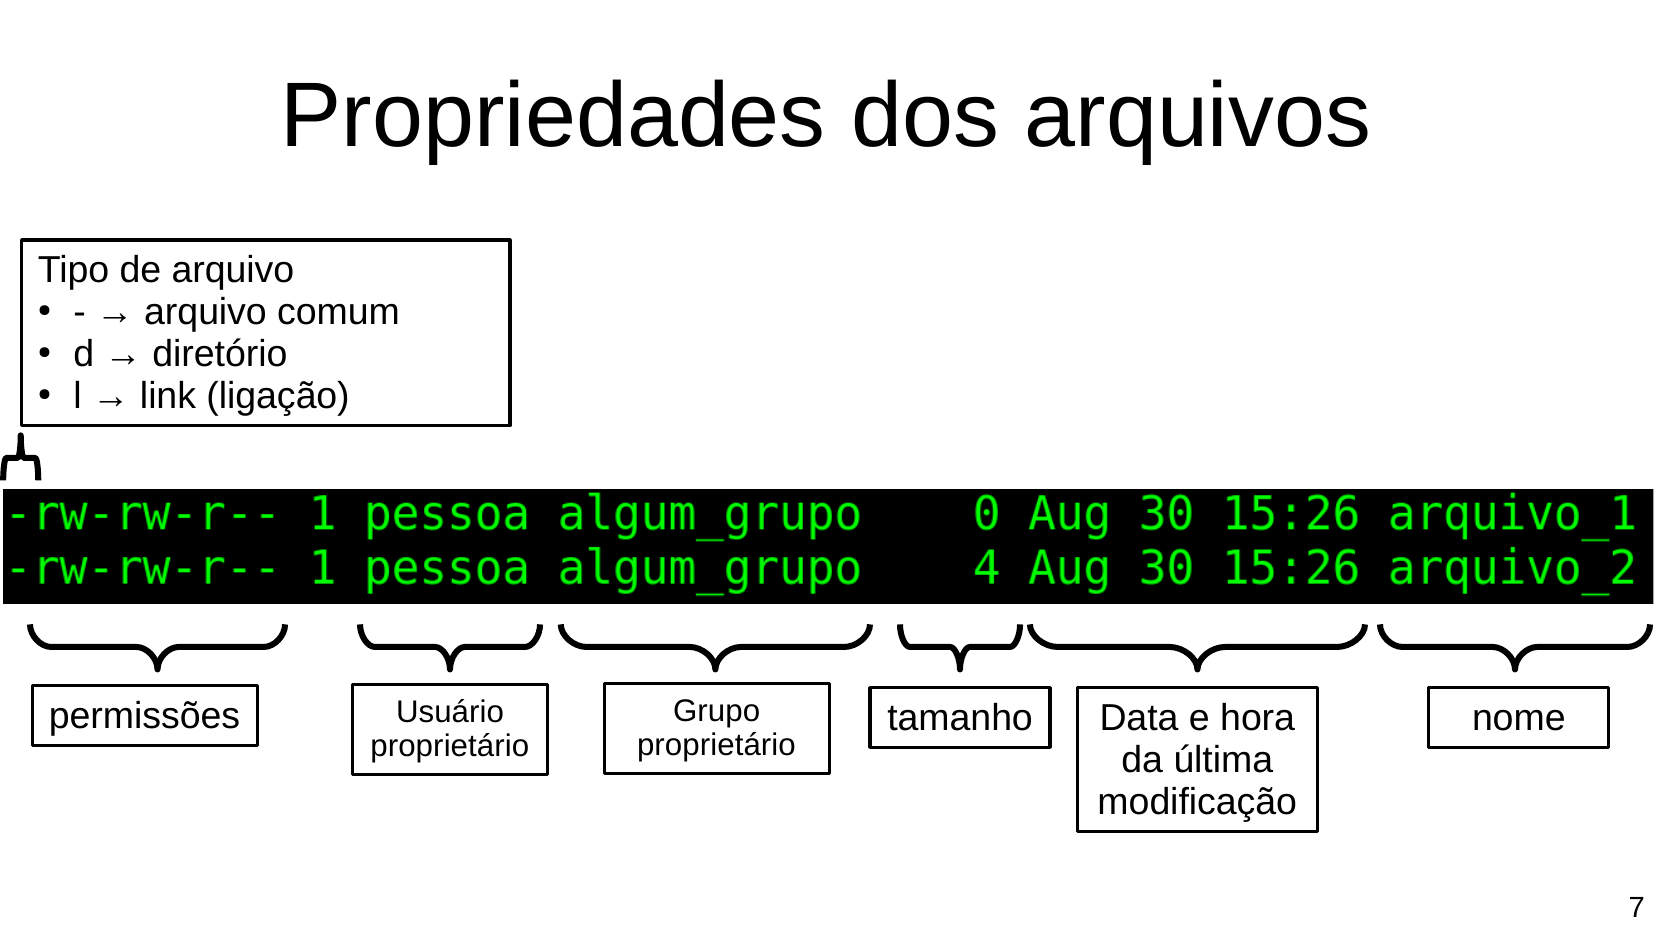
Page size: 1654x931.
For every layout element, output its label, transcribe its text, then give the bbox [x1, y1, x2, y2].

text_box Data e hora da última modificação [1077, 687, 1318, 832]
text_box tamanho [870, 687, 1051, 748]
text_box Grupo proprietário [604, 683, 830, 774]
picture [3, 489, 1654, 604]
text_box permissões [32, 685, 258, 746]
text_box Usuário proprietário [352, 684, 548, 775]
title Propriedades dos arquivos [82, 37, 1571, 193]
text_box nome [1428, 687, 1609, 748]
text_box Tipo de arquivo - → arquivo comum d → diretório l → link (ligação) [21, 240, 511, 426]
